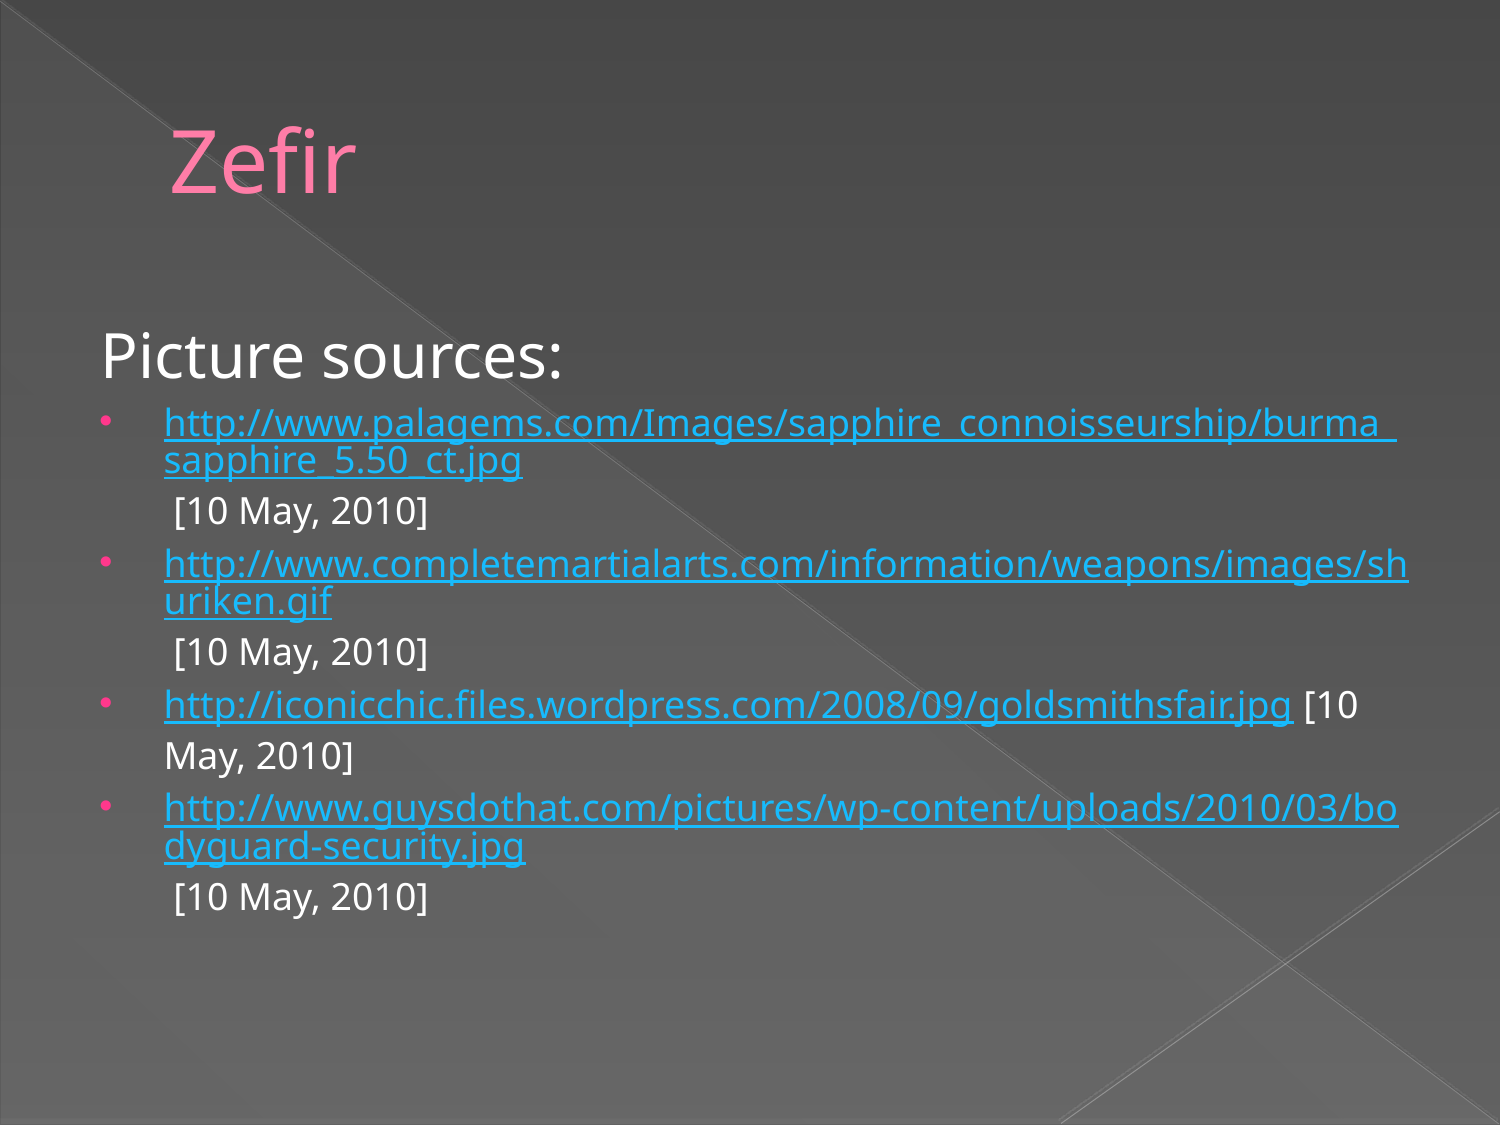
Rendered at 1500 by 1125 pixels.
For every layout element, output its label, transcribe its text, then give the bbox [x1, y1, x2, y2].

list Picture sources: http://www.palagems.com/Images/sapphire_connoisseurship/burma_sapphire_5.50_ct.jpg [10 May, 2010] http://www.completemartialarts.com/information/weapons/images/shuriken.gif [10 May, 2010] http://iconicchic.files.wordpress.com/2008/09/goldsmithsfair.jpg [10 May, 2010] http://www.guysdothat.com/pictures/wp-content/uploads/2010/03/bodyguard-security.jpg [10 May, 2010] [75, 308, 1425, 1059]
title Zefir [75, 43, 1425, 274]
